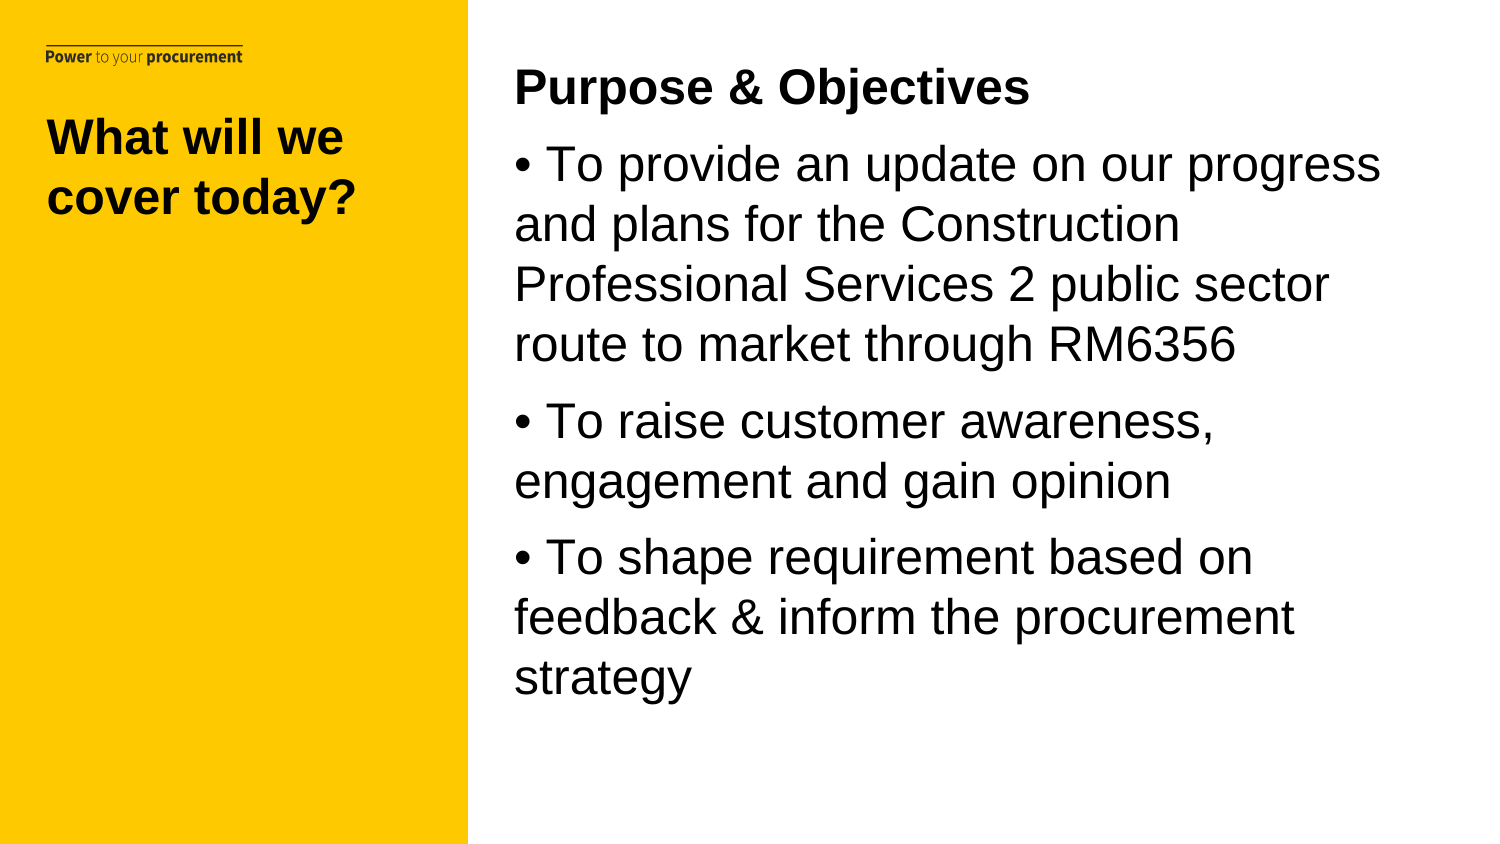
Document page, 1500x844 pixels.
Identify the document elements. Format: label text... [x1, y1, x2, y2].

title What will we cover today? [46, 104, 423, 209]
title Purpose & Objectives • To provide an update on our progress and plans for the Construction Professional Services 2 public sector route to market through RM6356 • To raise customer awareness, engagement and gain opinion • To shape requirement based on feedback & inform the procurement strategy [514, 54, 1407, 651]
